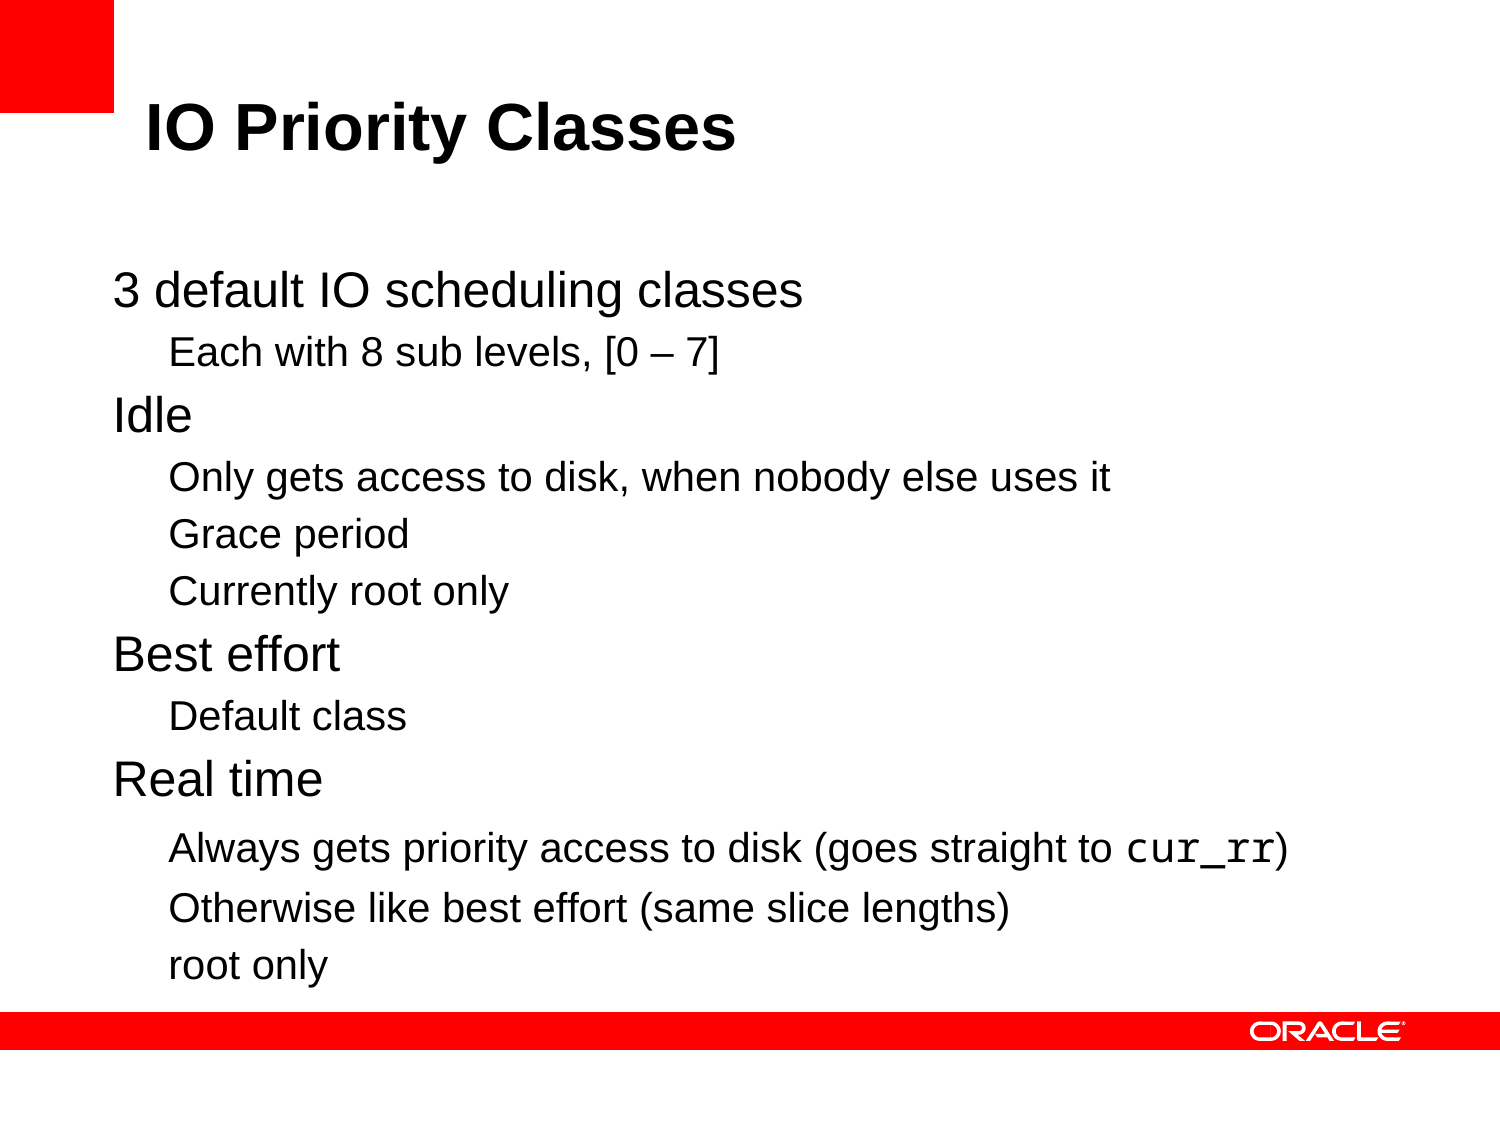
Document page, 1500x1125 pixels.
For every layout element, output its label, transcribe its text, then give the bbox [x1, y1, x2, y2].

picture [0, 1012, 1500, 1050]
list 3 default IO scheduling classes Each with 8 sub levels, [0 – 7] Idle Only gets access to disk, when nobody else uses it Grace period Currently root only Best effort Default class Real time Always gets priority access to disk (goes straight to cur_rr) Otherwise like best effort (same slice lengths) root only [112, 262, 1349, 982]
title IO Priority Classes [145, 49, 1390, 205]
picture [0, 0, 114, 113]
